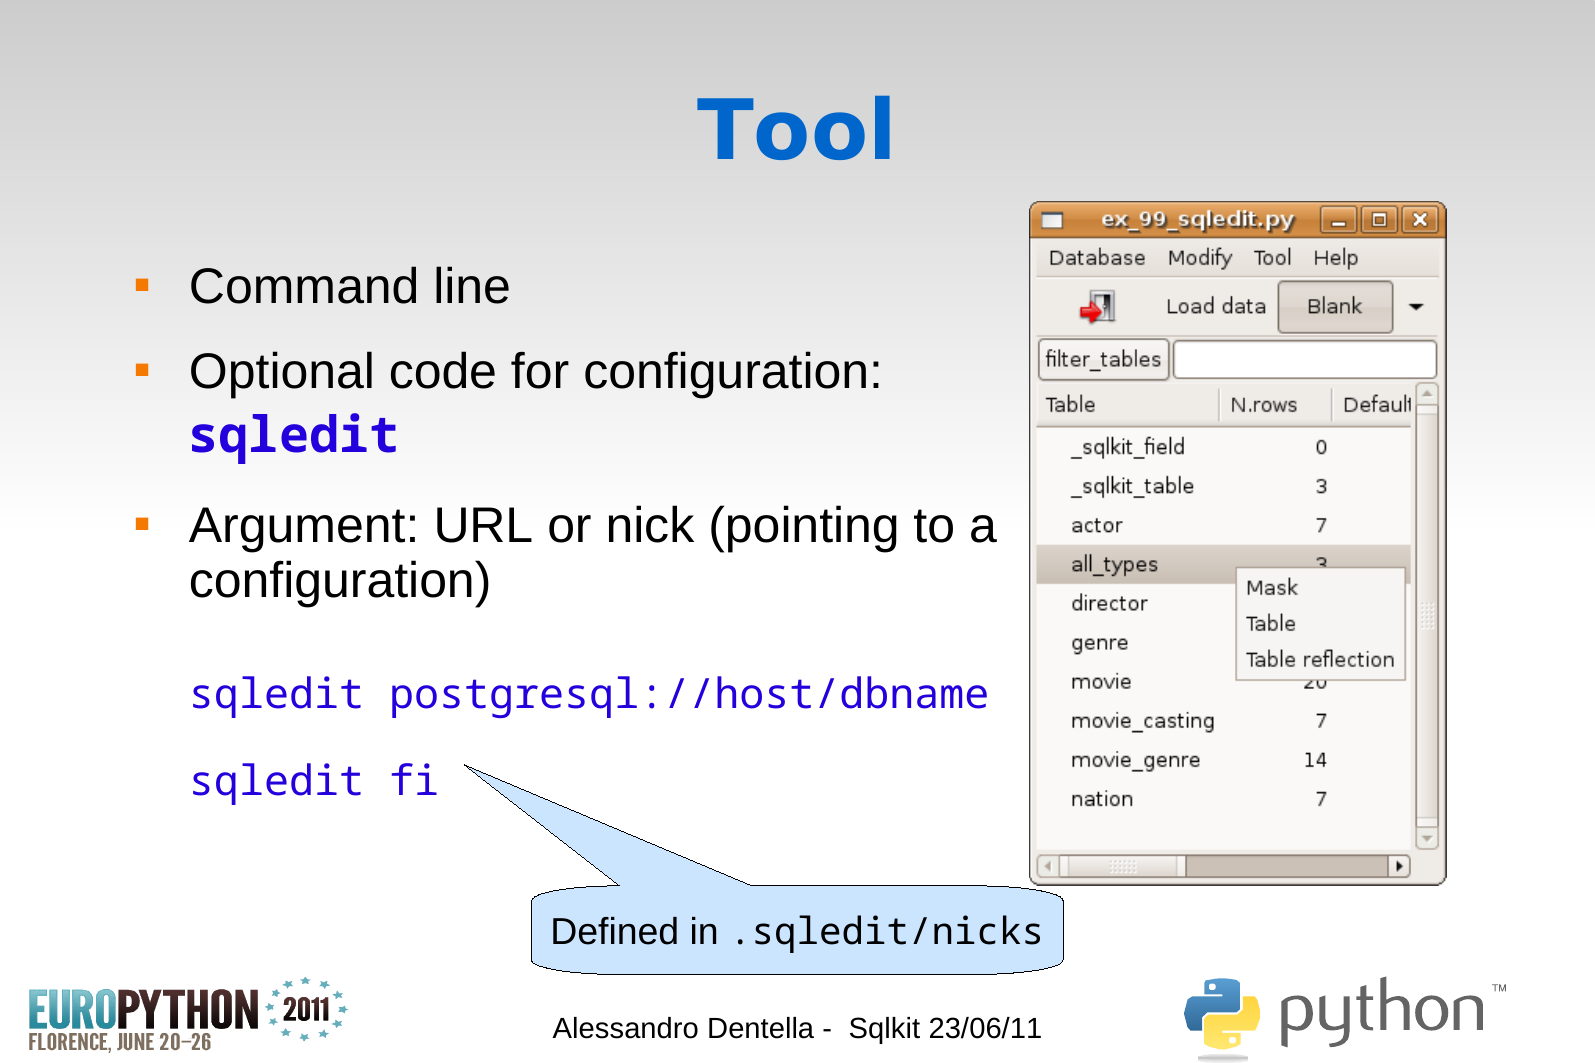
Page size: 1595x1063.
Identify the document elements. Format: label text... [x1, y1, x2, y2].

picture [29, 974, 355, 1058]
picture [1029, 201, 1447, 886]
title Tool [79, 49, 1515, 213]
text_box Defined in .sqledit/nicks [464, 764, 1064, 975]
list Command line Optional code for configuration: sqledit Argument: URL or nick (pointing to a configuration) sqledit postgresql://host/dbname sqledit fi [118, 258, 1019, 945]
